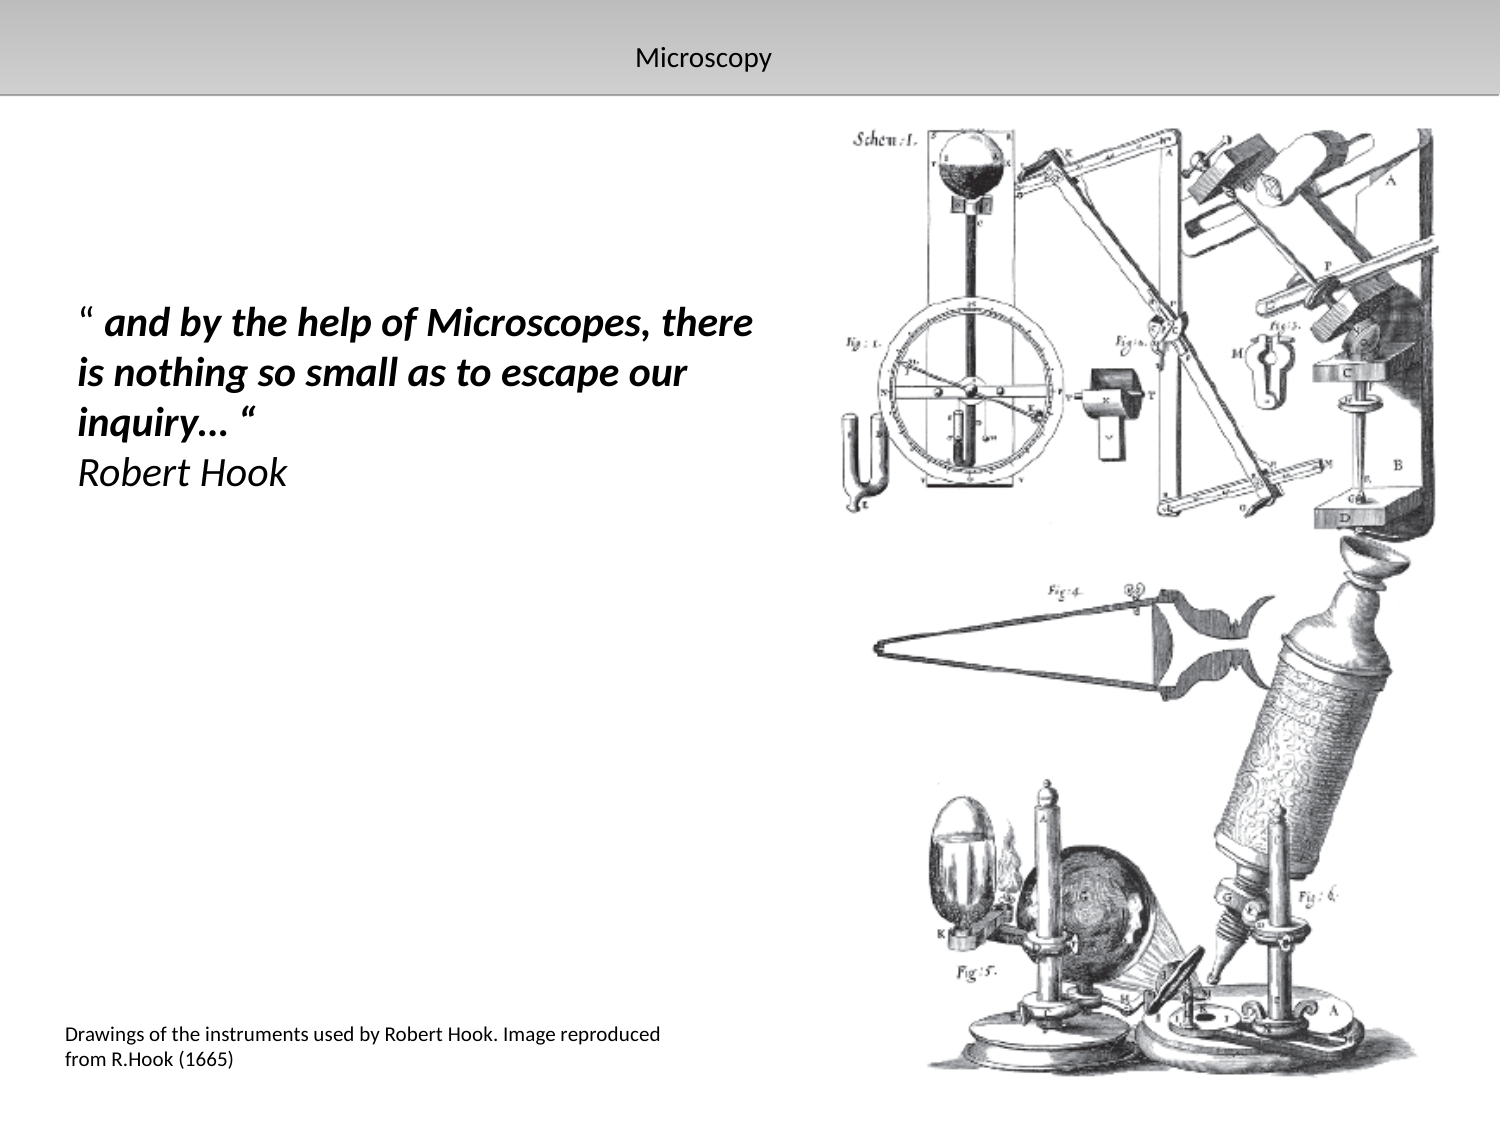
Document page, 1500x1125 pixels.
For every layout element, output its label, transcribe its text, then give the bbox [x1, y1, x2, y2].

title Microscopy [75, 4, 1346, 108]
text_box Drawings of the instruments used by Robert Hook. Image reproduced from R.Hook (1665) [50, 1012, 710, 1079]
text_box “ and by the help of Microscopes, there is nothing so small as to escape our inquiry… “ Robert Hook [62, 287, 788, 505]
picture [800, 103, 1463, 1084]
